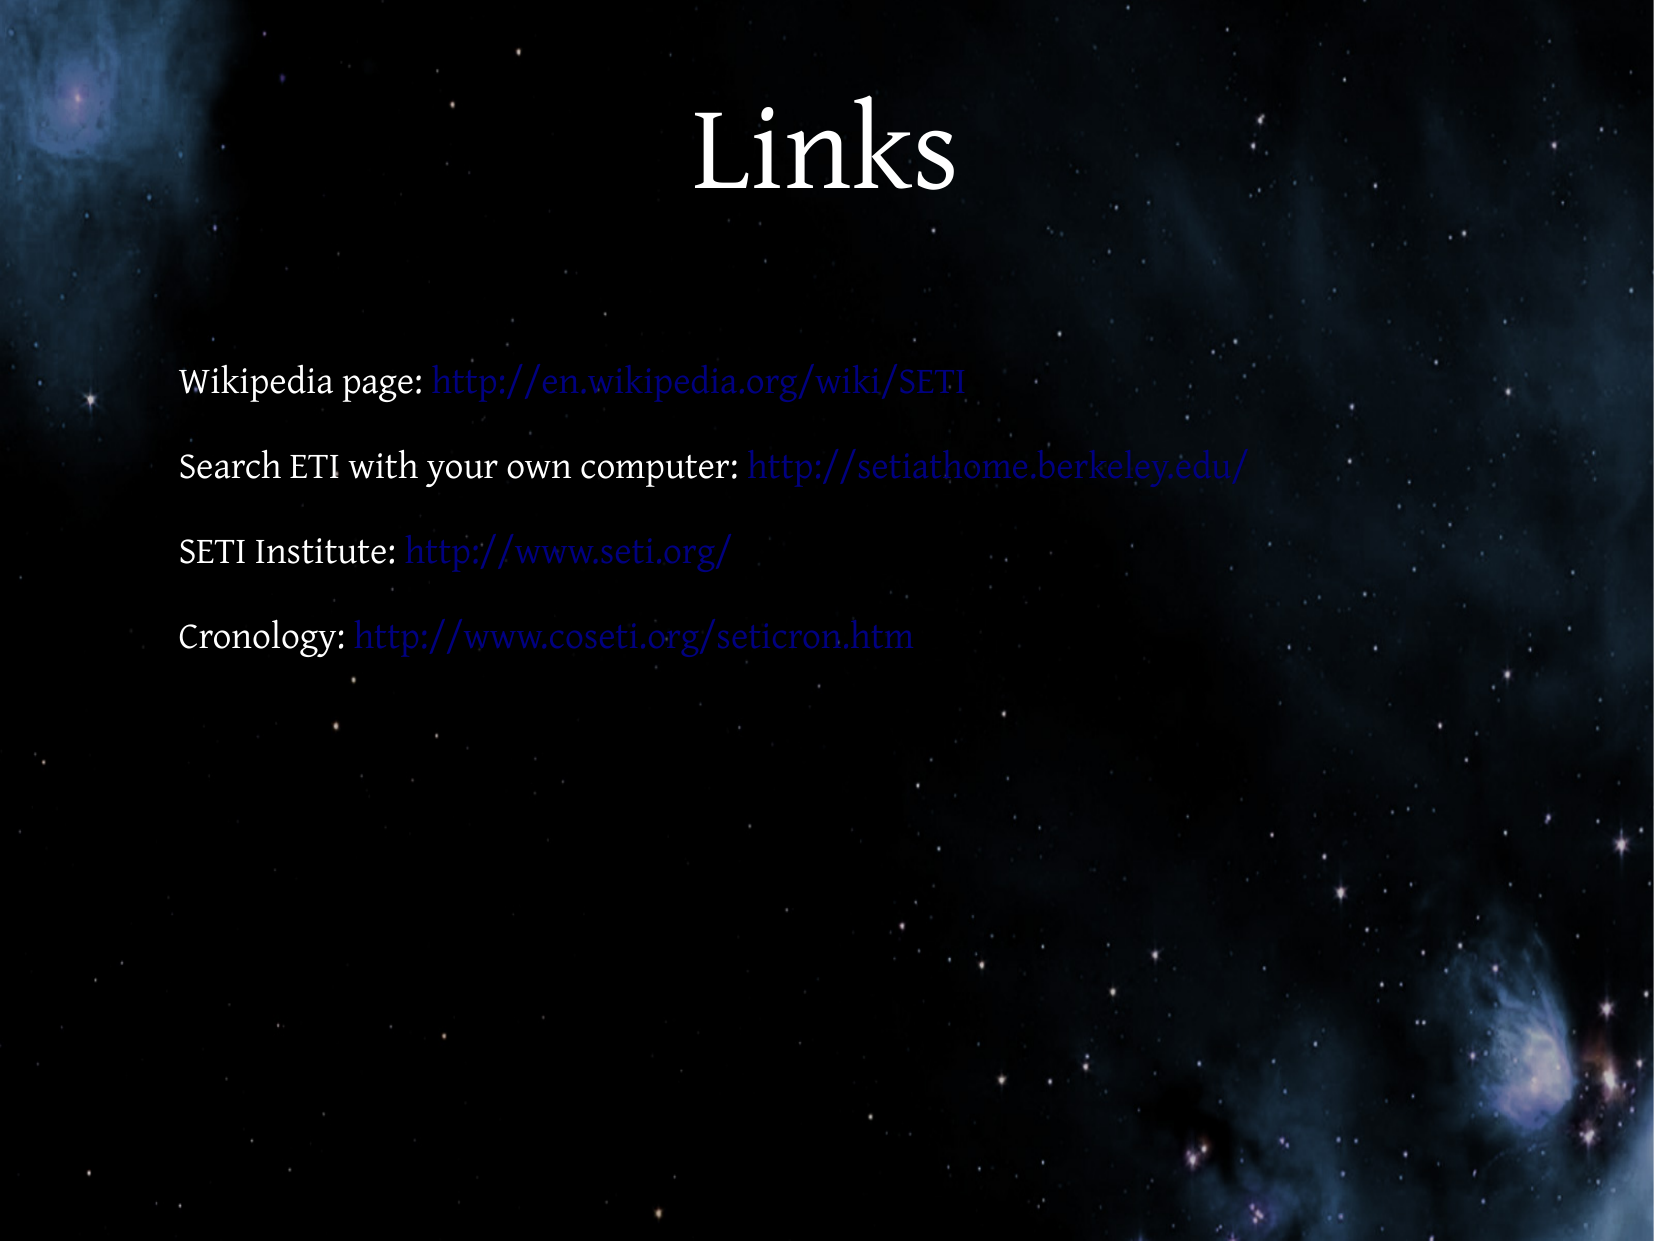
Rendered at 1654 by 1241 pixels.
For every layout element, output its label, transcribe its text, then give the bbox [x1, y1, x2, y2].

text_box Wikipedia page: http://en.wikipedia.org/wiki/SETI Search ETI with your own computer: http://setiathome.berkeley.edu/ SETI Institute: http://www.seti.org/ Cronology: http://www.coseti.org/seticron.htm [163, 353, 1477, 896]
picture [0, 0, 1654, 1241]
title Links [82, 49, 1571, 257]
